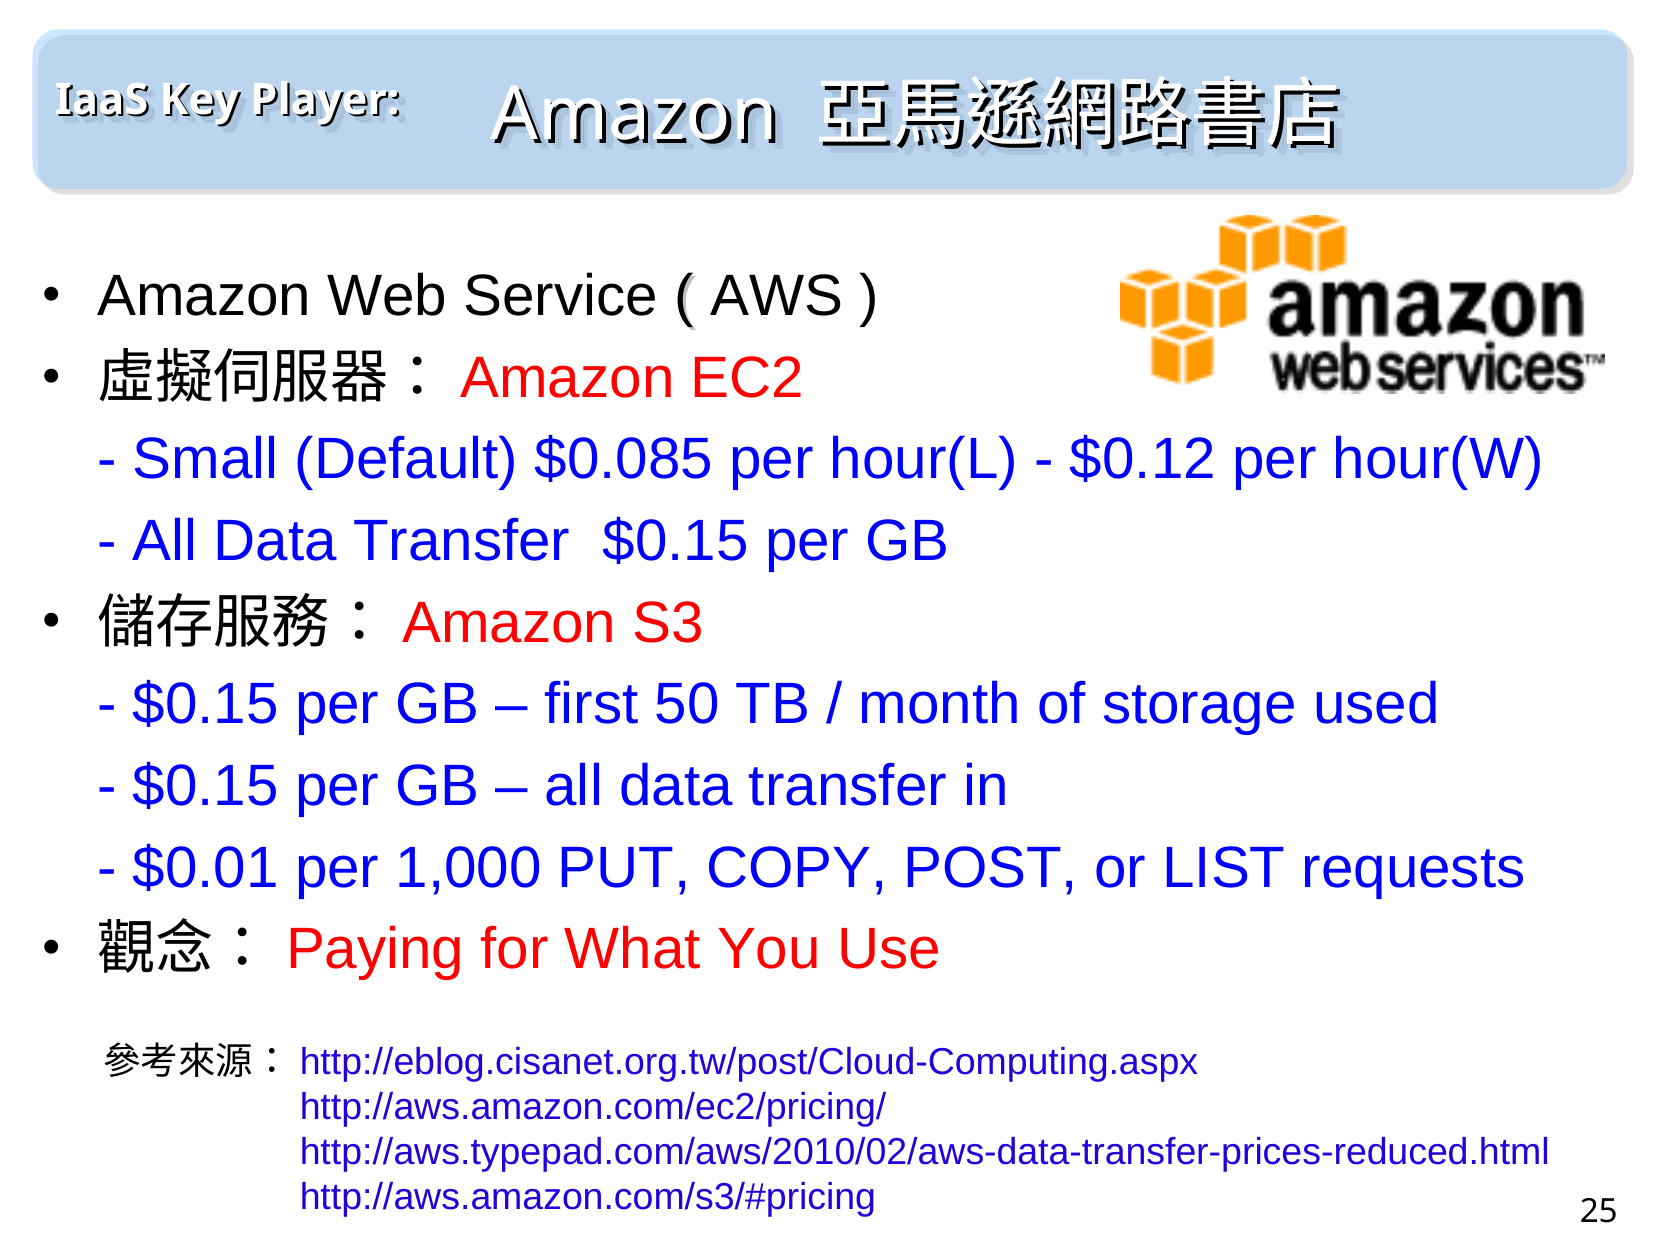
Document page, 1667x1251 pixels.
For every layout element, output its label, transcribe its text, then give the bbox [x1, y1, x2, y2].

text_box 參考來源：http://eblog.cisanet.org.tw/post/Cloud-Computing.aspx http://aws.amazon.com/ec2/pricing/ http://aws.typepad.com/aws/2010/02/aws-data-transfer-prices-reduced.html http://aws.amazon.com/s3/#pricing [88, 1029, 1654, 1225]
text_box IaaS Key Player: Amazon 亞馬遜網路書店 [32, 29, 1628, 189]
list Amazon Web Service ( AWS ) 虛擬伺服器：Amazon EC2 - Small (Default) $0.085 per hour(L) - $0.12 per hour(W) - All Data Transfer $0.15 per GB 儲存服務：Amazon S3 - $0.15 per GB – first 50 TB / month of storage used - $0.15 per GB – all data transfer in - $0.01 per 1,000 PUT, COPY, POST, or LIST requests 觀念：Paying for What You Use [41, 259, 1607, 1081]
picture [1120, 215, 1605, 394]
